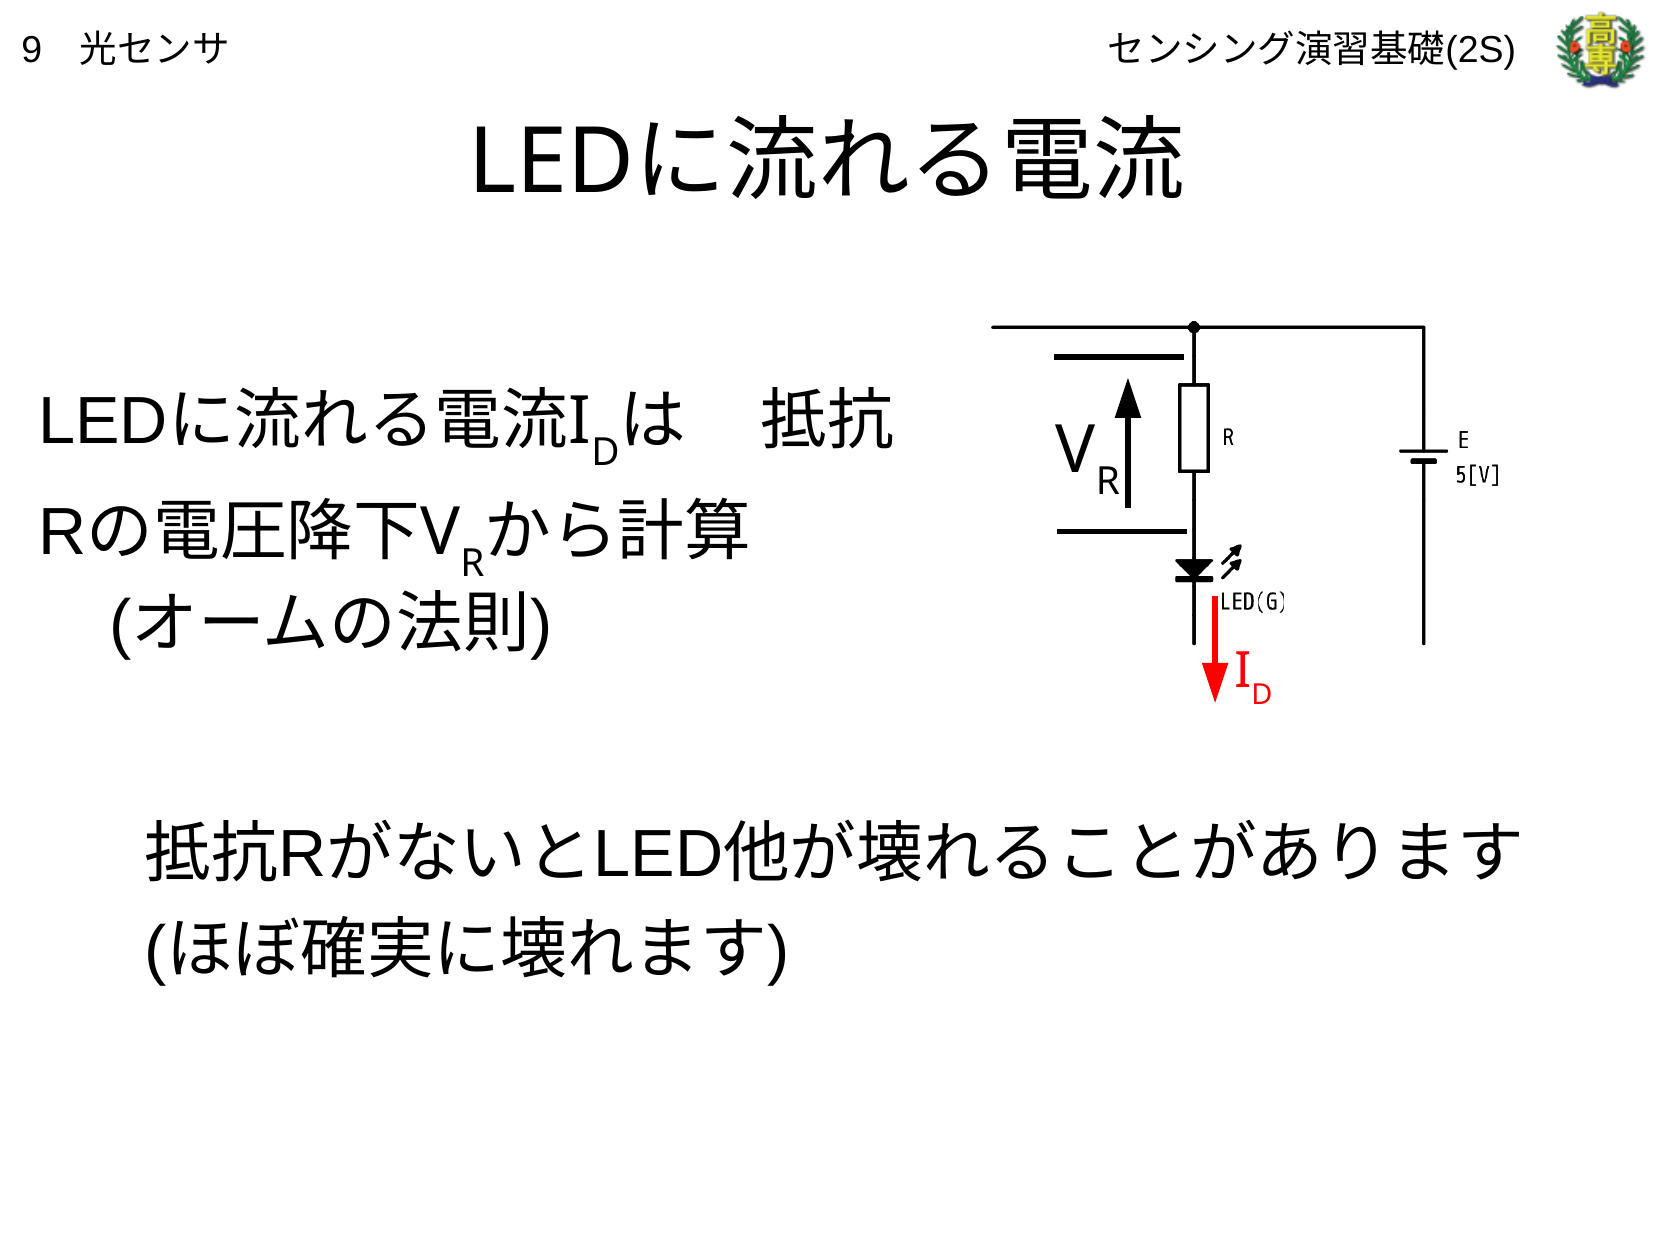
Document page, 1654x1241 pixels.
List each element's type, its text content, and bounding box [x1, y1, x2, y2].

text_box ID [1234, 634, 1332, 706]
title LEDに流れる電流 [82, 49, 1571, 257]
text_box 抵抗RがないとLED他が壊れることがあります (ほぼ確実に壊れます) [129, 791, 1560, 976]
picture [915, 259, 1556, 721]
picture [1553, 2, 1650, 99]
text_box センシング演習基礎(2S) [1077, 11, 1531, 75]
text_box VR [1041, 393, 1137, 505]
text_box (オームの法則) [94, 561, 579, 662]
text_box LEDに流れる電流IDは 抵抗Rの電圧降下VRから計算 [23, 358, 910, 570]
text_box 9 光センサ [6, 11, 923, 75]
